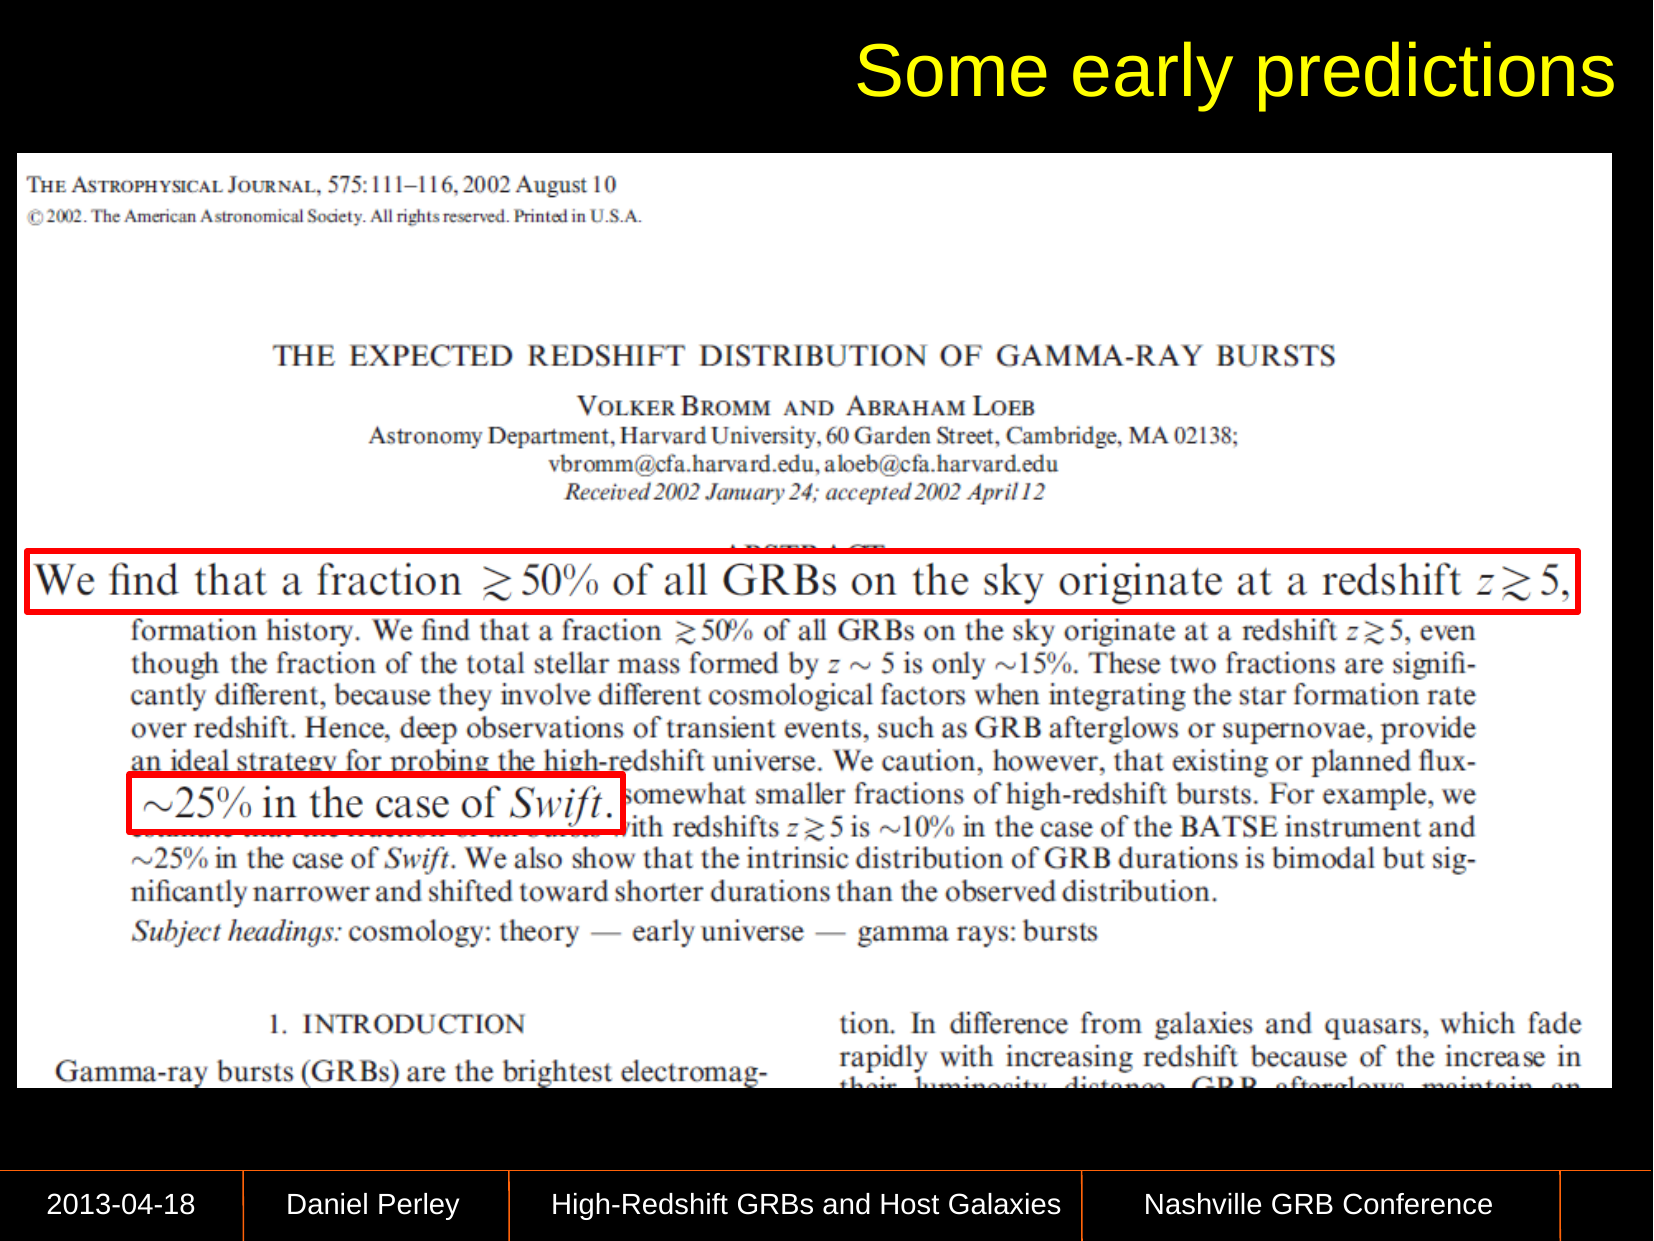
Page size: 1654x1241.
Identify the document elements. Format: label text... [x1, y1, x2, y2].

title Some early predictions [262, 27, 1618, 114]
picture [17, 153, 1612, 1088]
